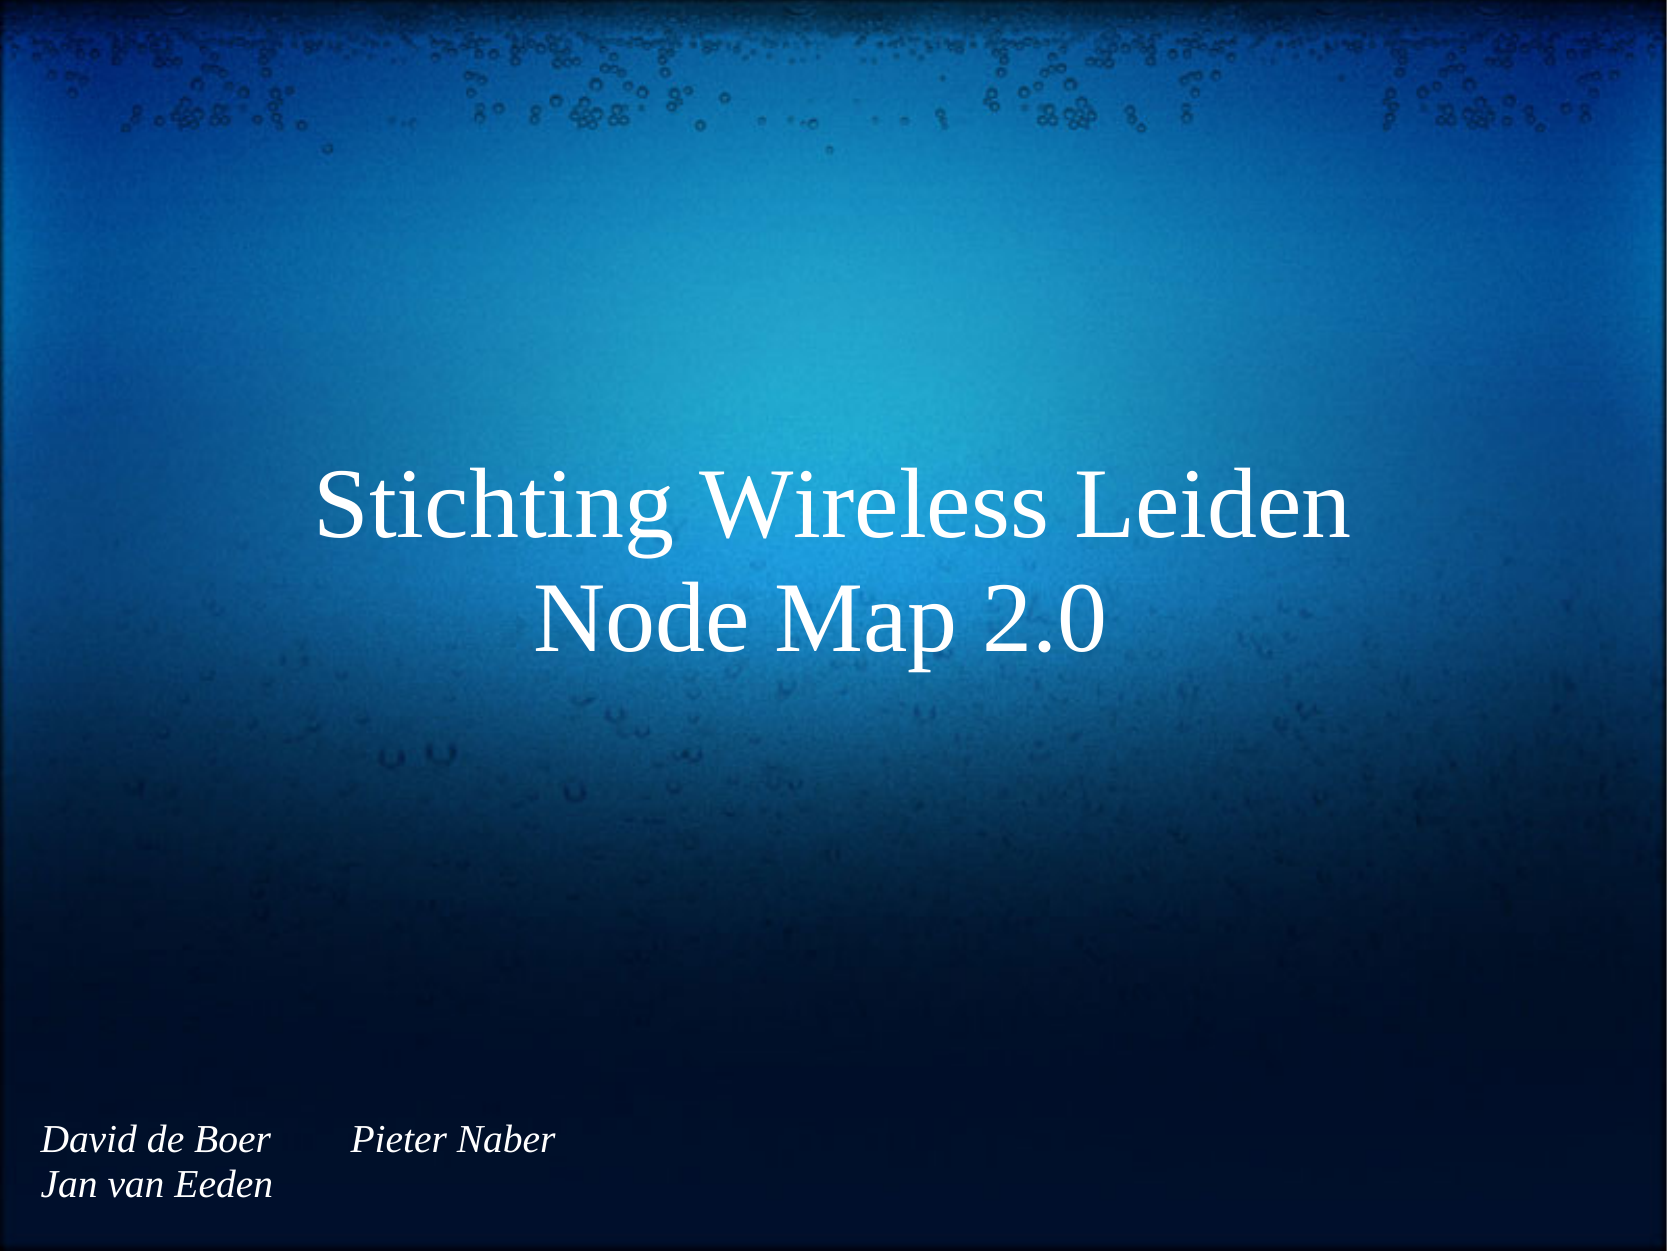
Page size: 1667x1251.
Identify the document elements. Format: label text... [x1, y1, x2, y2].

title Stichting Wireless Leiden Node Map 2.0 [239, 446, 1428, 804]
text_box David de Boer Pieter Naber Jan van Eeden [40, 1116, 786, 1207]
picture [0, 0, 1667, 1251]
